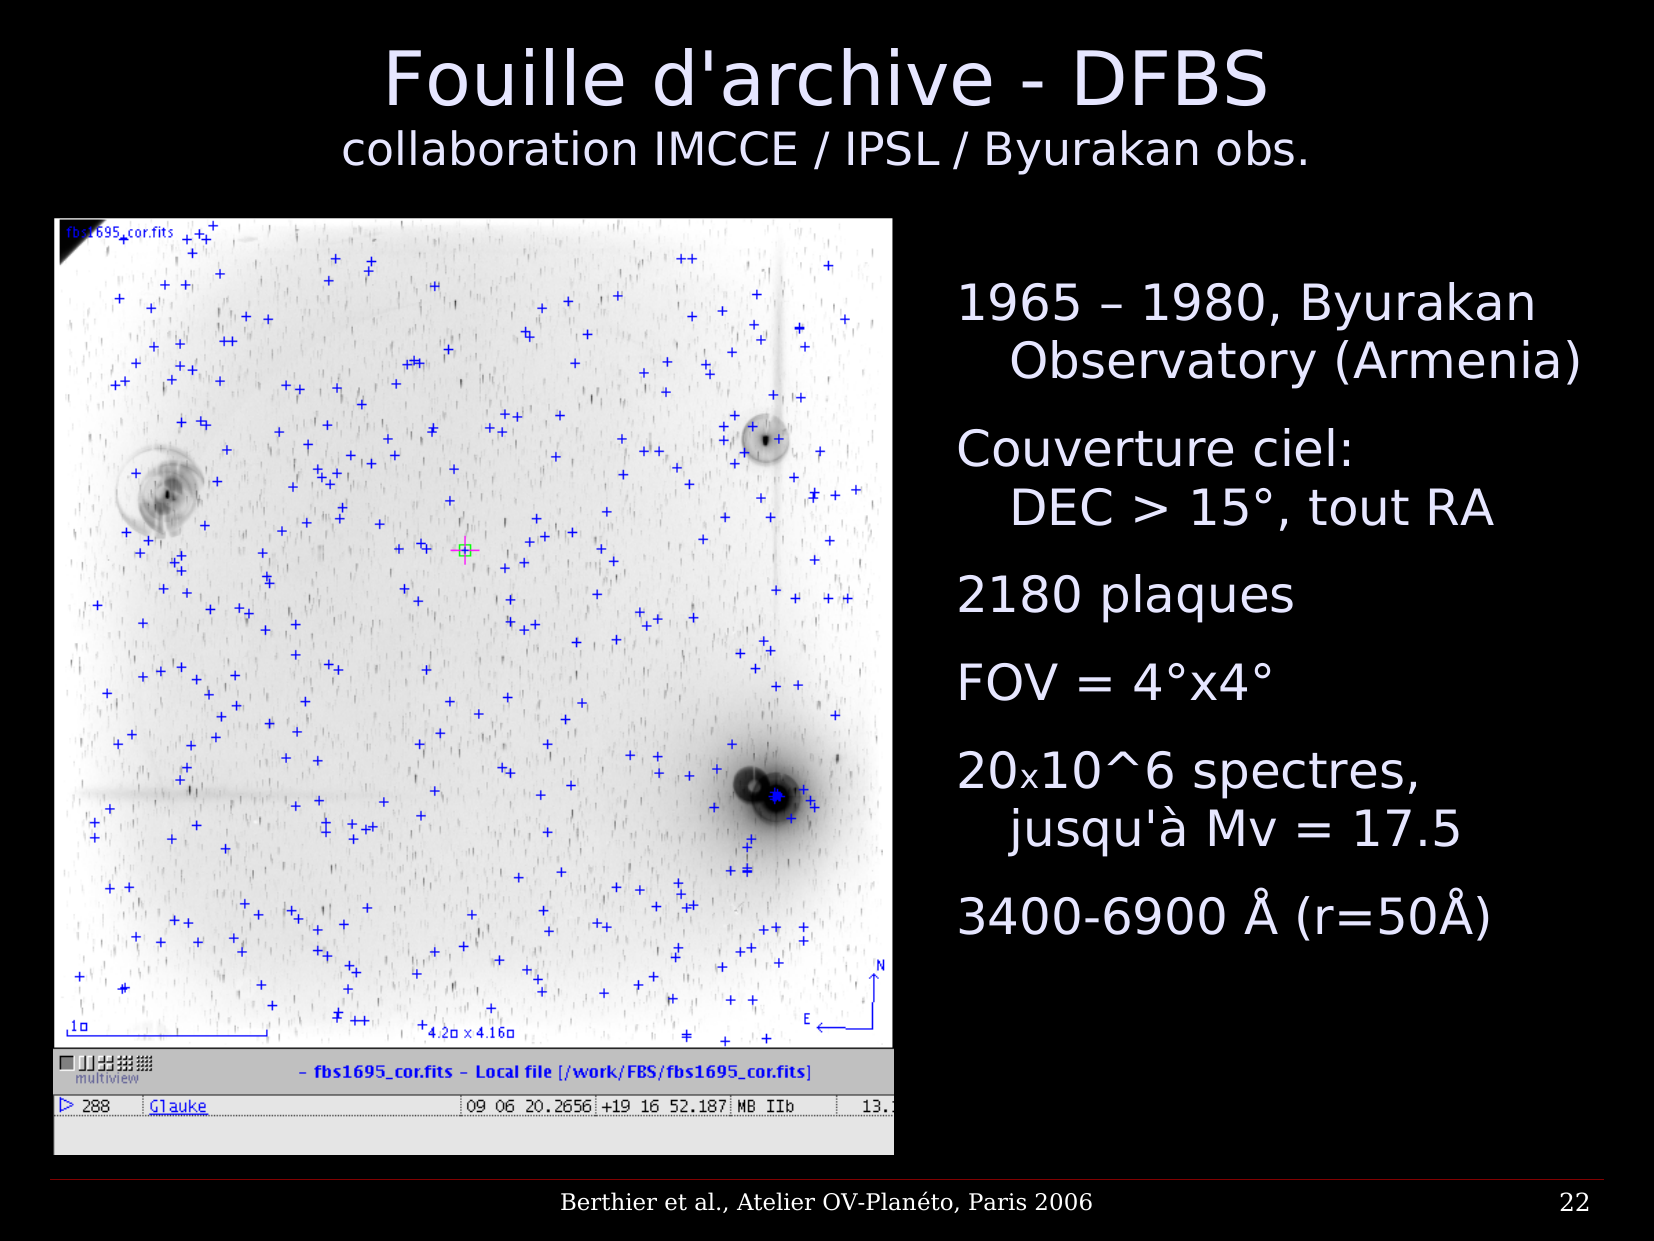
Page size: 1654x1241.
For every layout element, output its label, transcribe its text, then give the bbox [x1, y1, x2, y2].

title Fouille d'archive - DFBS collaboration IMCCE / IPSL / Byurakan obs. [82, 2, 1571, 210]
list 1965 – 1980, Byurakan Observatory (Armenia) Couverture ciel: DEC > 15°, tout RA 2180 plaques FOV = 4°x4° 20x10^6 spectres, jusqu'à Mv = 17.5 3400-6900 Å (r=50Å) [938, 274, 1601, 1078]
picture [53, 217, 894, 1156]
